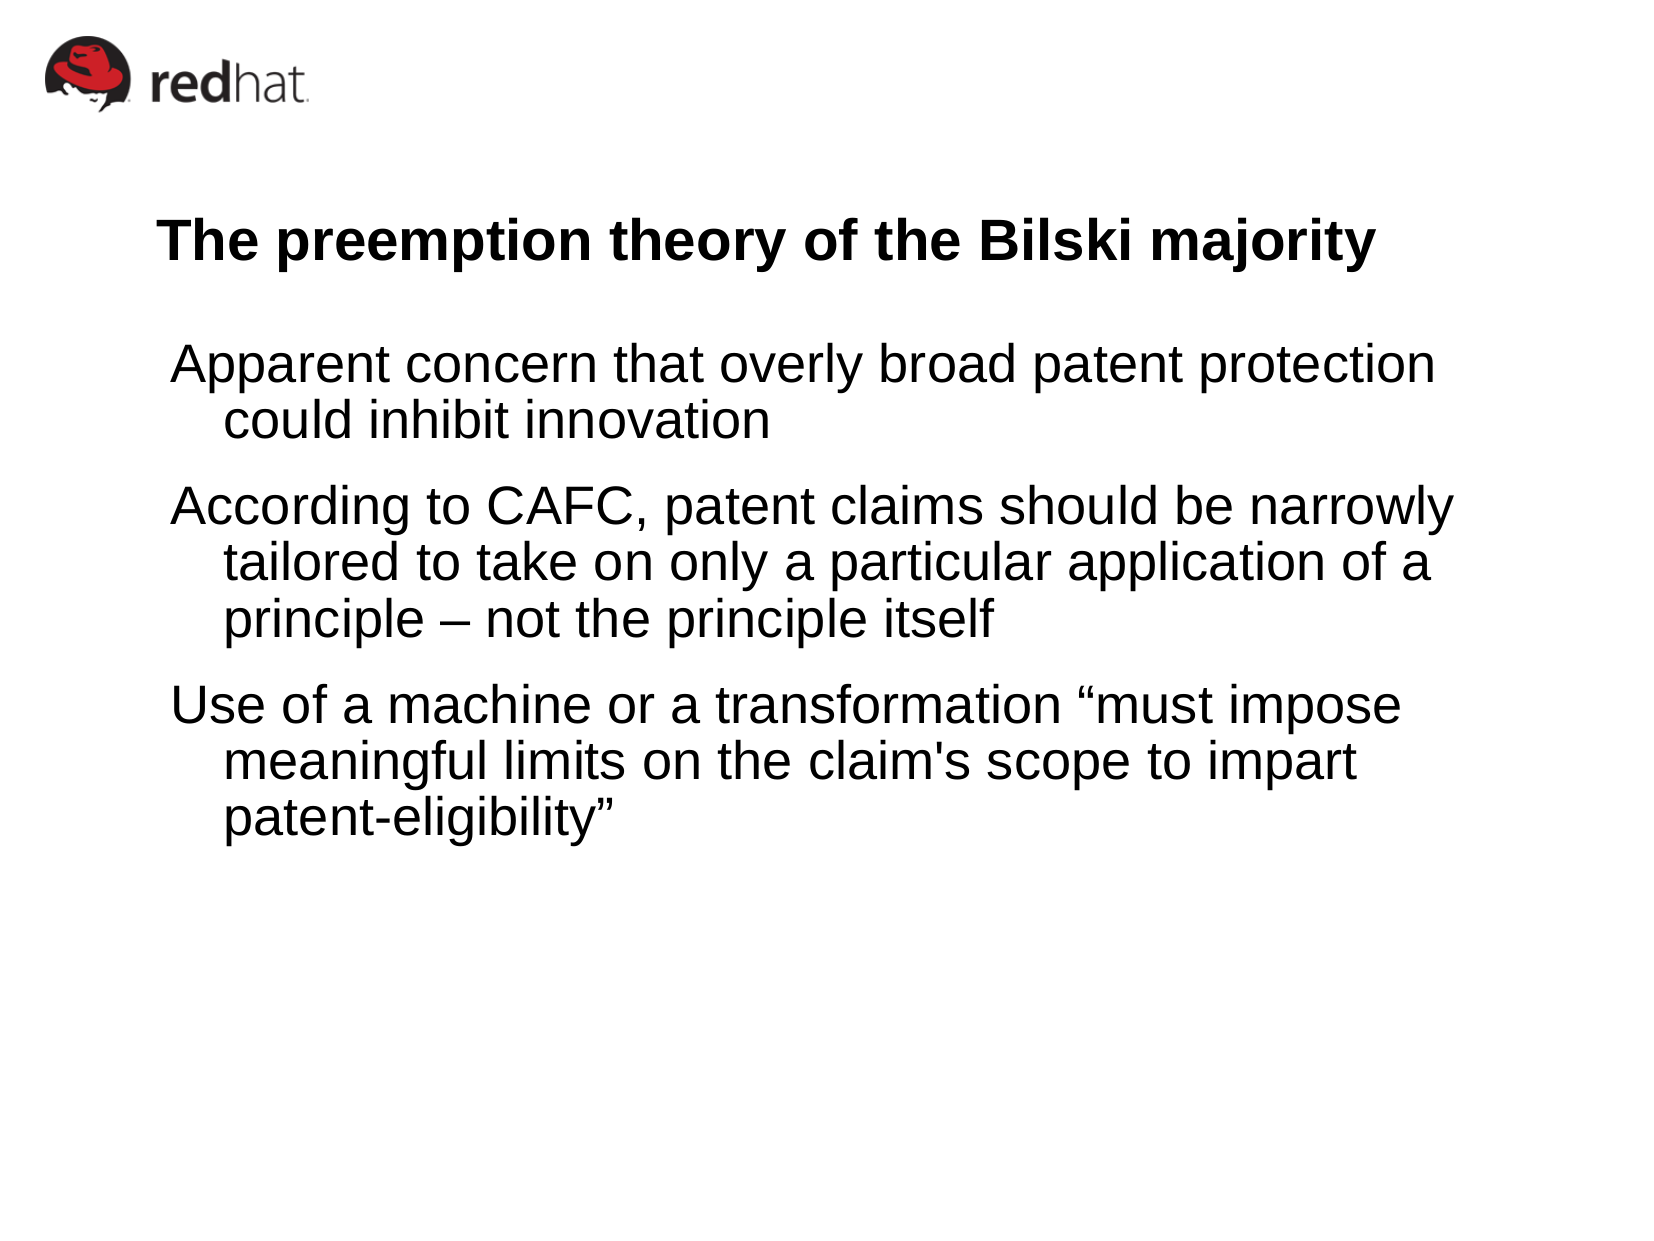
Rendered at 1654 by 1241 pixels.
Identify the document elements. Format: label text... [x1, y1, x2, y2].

title The preemption theory of the Bilski majority [156, 204, 1502, 280]
list Apparent concern that overly broad patent protection could inhibit innovation According to CAFC, patent claims should be narrowly tailored to take on only a particular application of a principle – not the principle itself Use of a machine or a transformation “must impose meaningful limits on the claim's scope to impart patent-eligibility” [152, 337, 1498, 1116]
picture [45, 36, 309, 122]
